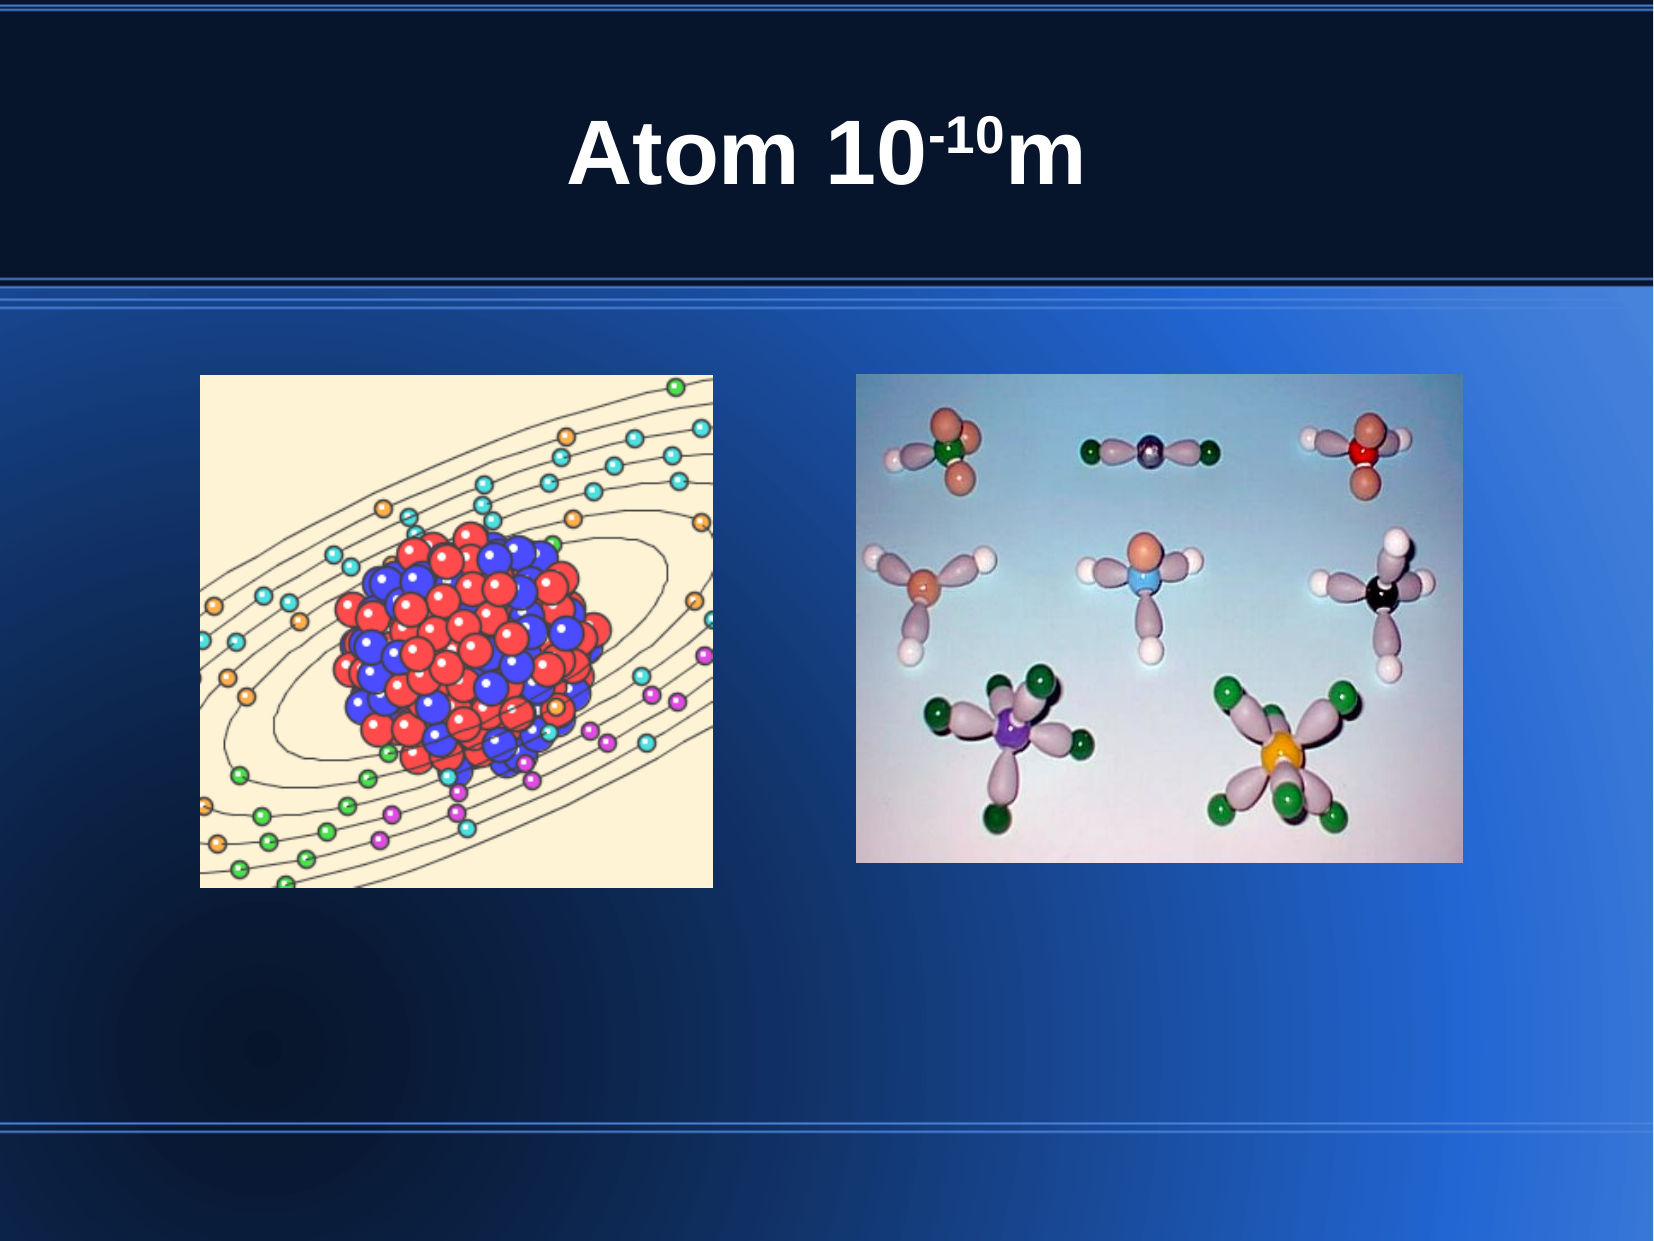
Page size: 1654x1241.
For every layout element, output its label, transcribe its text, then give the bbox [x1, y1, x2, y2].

title Atom 10-10m [82, 49, 1571, 257]
picture [0, 0, 1654, 1241]
